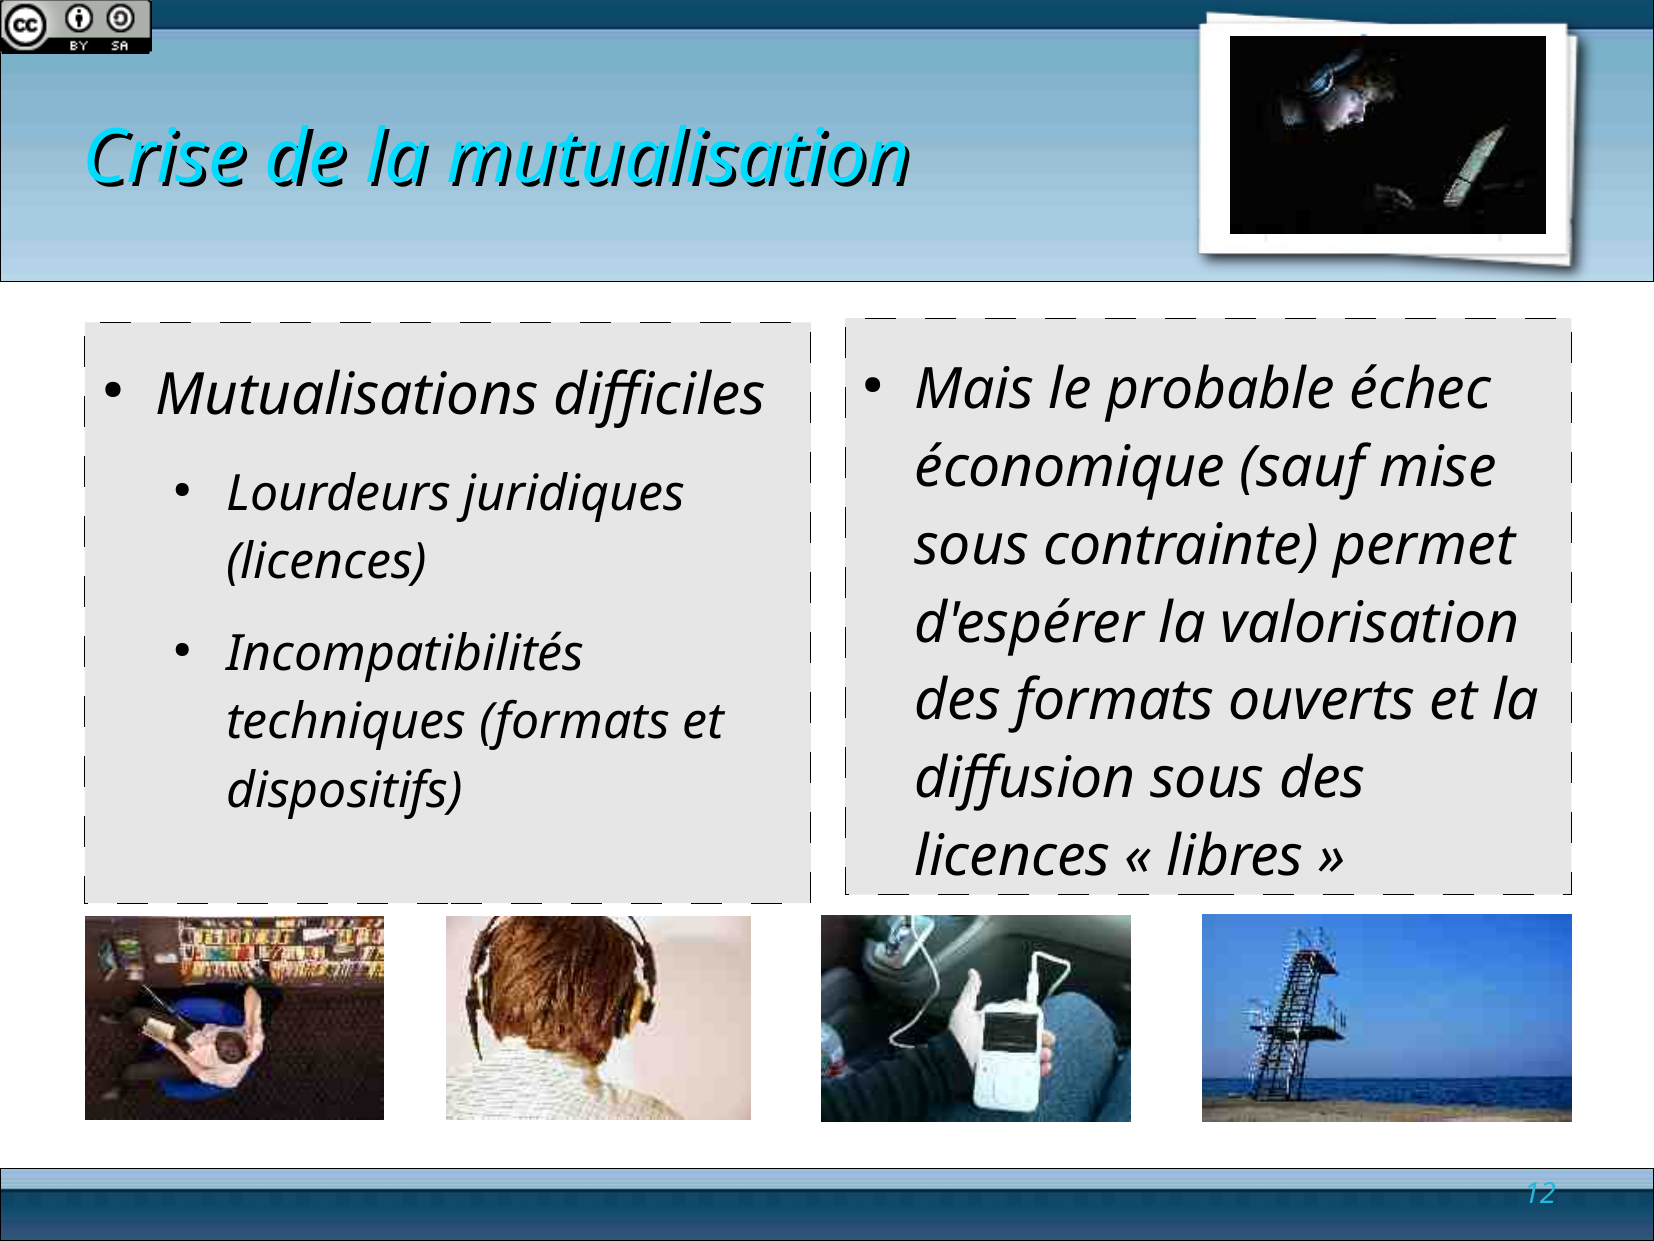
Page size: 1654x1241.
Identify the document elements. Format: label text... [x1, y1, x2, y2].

list Mutualisations difficiles Lourdeurs juridiques (licences) Incompatibilités techniques (formats et dispositifs) [84, 322, 811, 904]
picture [446, 916, 751, 1120]
picture [821, 915, 1131, 1122]
picture [1, 1169, 1653, 1240]
title Crise de la mutualisation [82, 49, 1188, 257]
picture [0, 0, 1653, 292]
picture [1202, 914, 1572, 1122]
picture [85, 916, 384, 1120]
list Mais le probable échec économique (sauf mise sous contrainte) permet d'espérer la valorisation des formats ouverts et la diffusion sous des licences « libres » [845, 318, 1572, 895]
